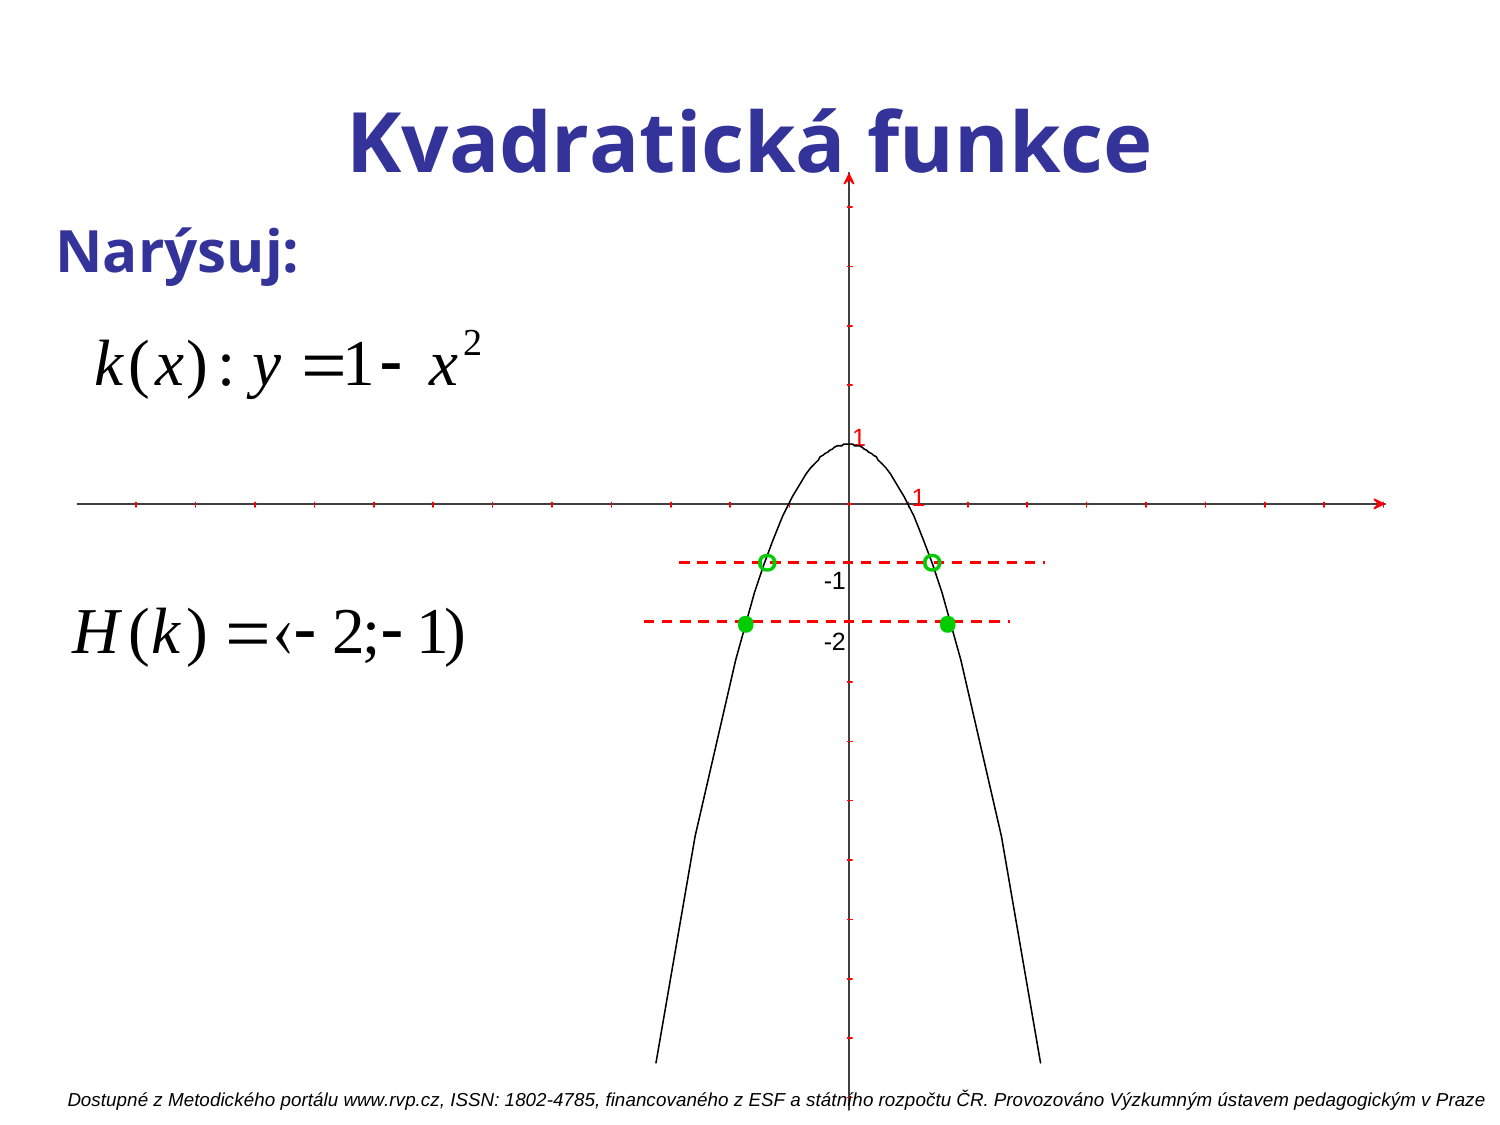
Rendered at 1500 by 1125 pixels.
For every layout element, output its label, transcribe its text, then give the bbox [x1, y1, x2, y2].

text_box Kvadratická funkce [75, 45, 1426, 233]
text_box Dostupné z Metodického portálu www.rvp.cz, ISSN: 1802-4785, financovaného z ESF a státního rozpočtu ČR. Provozováno Výzkumným ústavem pedagogickým v Praze [52, 1080, 1500, 1118]
text_box ° [740, 530, 904, 617]
chart [60, 593, 479, 681]
text_box Narýsuj: [41, 196, 76, 303]
picture [76, 125, 1390, 1080]
text_box . [714, 498, 916, 665]
text_box . [917, 498, 1119, 665]
text_box ° [904, 530, 1106, 617]
